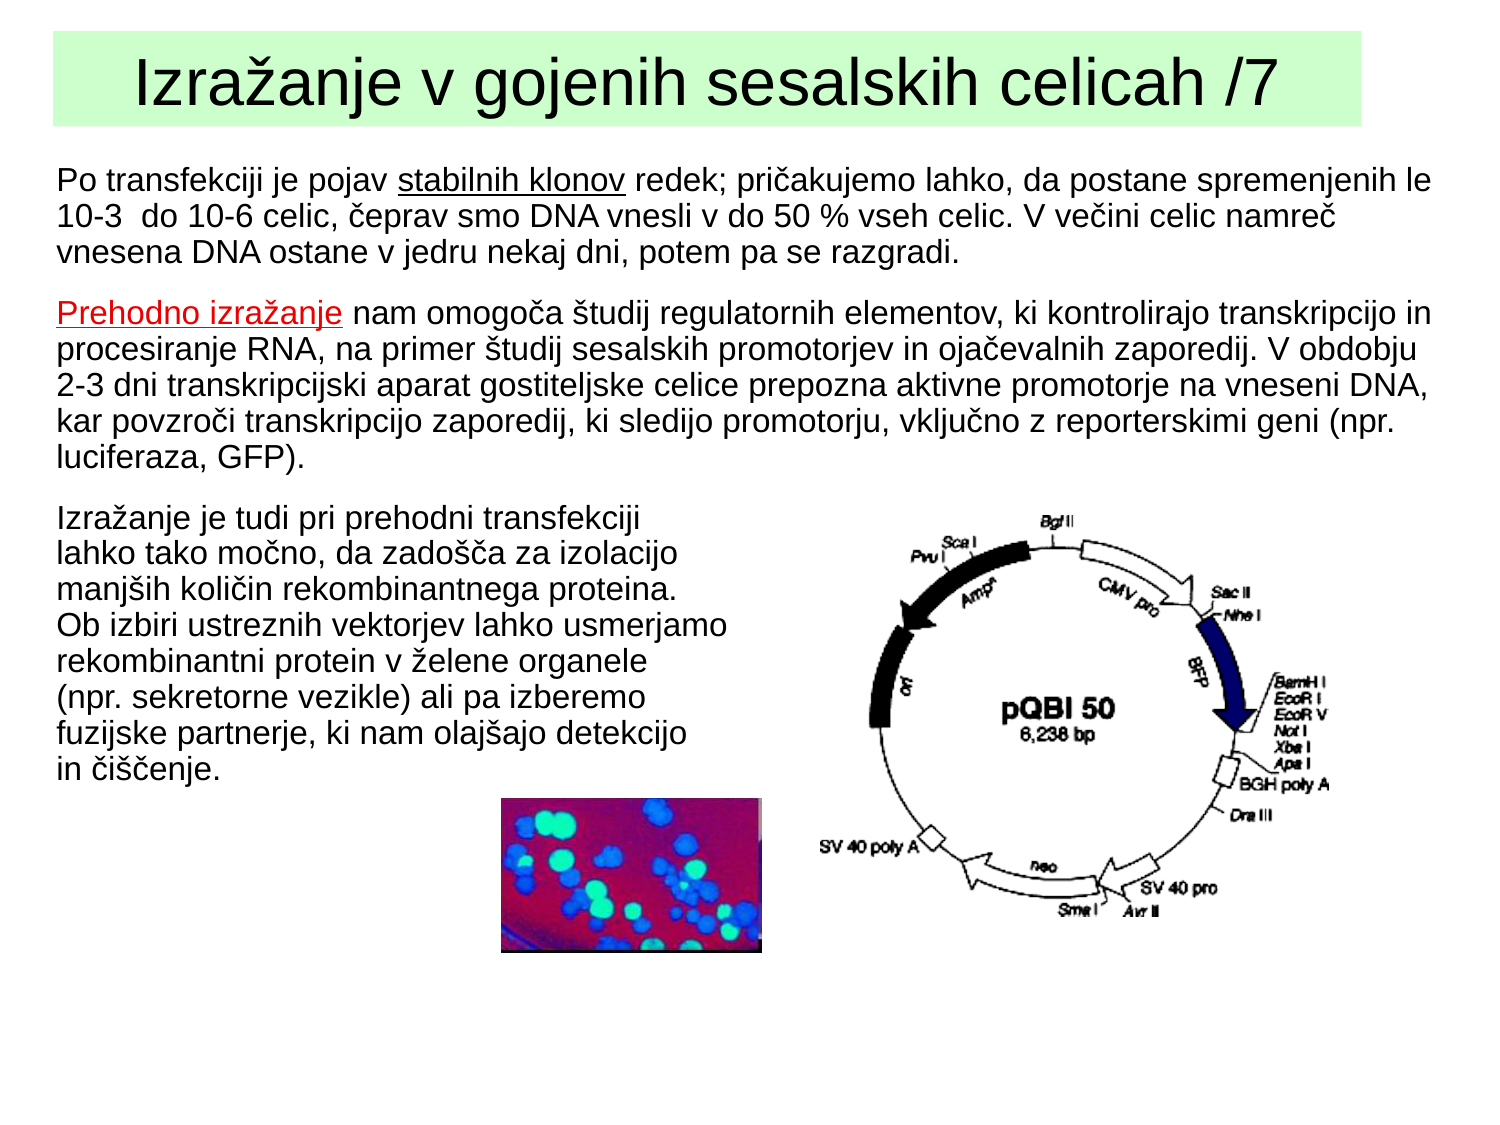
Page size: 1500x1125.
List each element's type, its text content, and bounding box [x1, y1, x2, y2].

list Po transfekciji je pojav stabilnih klonov redek; pričakujemo lahko, da postane spremenjenih le 10-3 do 10-6 celic, čeprav smo DNA vnesli v do 50 % vseh celic. V večini celic namreč vnesena DNA ostane v jedru nekaj dni, potem pa se razgradi. Prehodno izražanje nam omogoča študij regulatornih elementov, ki kontrolirajo transkripcijo in procesiranje RNA, na primer študij sesalskih promotorjev in ojačevalnih zaporedij. V obdobju 2-3 dni transkripcijski aparat gostiteljske celice prepozna aktivne promotorje na vneseni DNA, kar povzroči transkripcijo zaporedij, ki sledijo promotorju, vključno z reporterskimi geni (npr. luciferaza, GFP). Izražanje je tudi pri prehodni transfekciji lahko tako močno, da zadošča za izolacijo manjših količin rekombinantnega proteina. Ob izbiri ustreznih vektorjev lahko usmerjamo rekombinantni protein v želene organele (npr. sekretorne vezikle) ali pa izberemo fuzijske partnerje, ki nam olajšajo detekcijo in čiščenje. [41, 155, 1471, 1091]
title Izražanje v gojenih sesalskih celicah /7 [53, 31, 1362, 127]
picture [820, 515, 1329, 917]
picture [501, 798, 762, 953]
